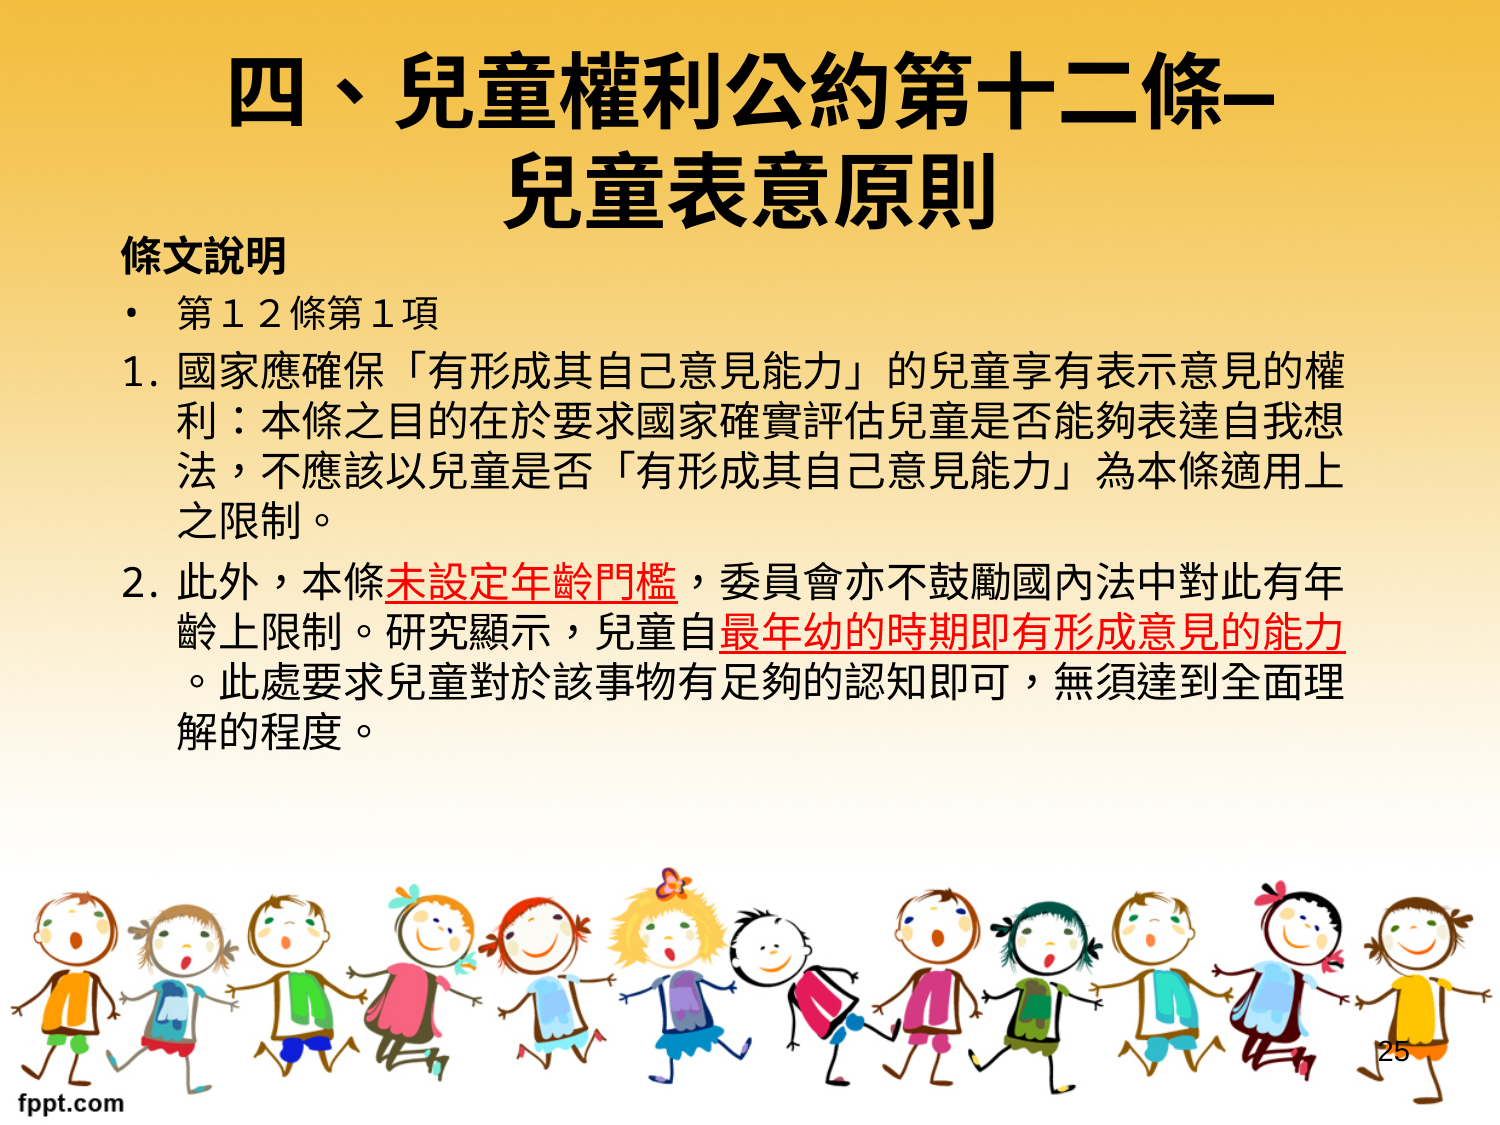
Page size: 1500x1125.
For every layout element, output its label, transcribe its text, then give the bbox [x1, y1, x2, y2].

picture [0, 0, 1500, 1125]
title 四、兒童權利公約第十二條— 兒童表意原則 [75, 45, 1426, 233]
list 條文說明 第１２條第１項 國家應確保「有形成其自己意見能力」的兒童享有表示意見的權利：本條之目的在於要求國家確實評估兒童是否能夠表達自我想法，不應該以兒童是否「有形成其自己意見能力」為本條適用上之限制。 此外，本條未設定年齡門檻，委員會亦不鼓勵國內法中對此有年齡上限制。研究顯示，兒童自最年幼的時期即有形成意見的能力。此處要求兒童對於該事物有足夠的認知即可，無須達到全面理解的程度。 [105, 222, 1389, 966]
text_box <編號> [1074, 1024, 1426, 1103]
